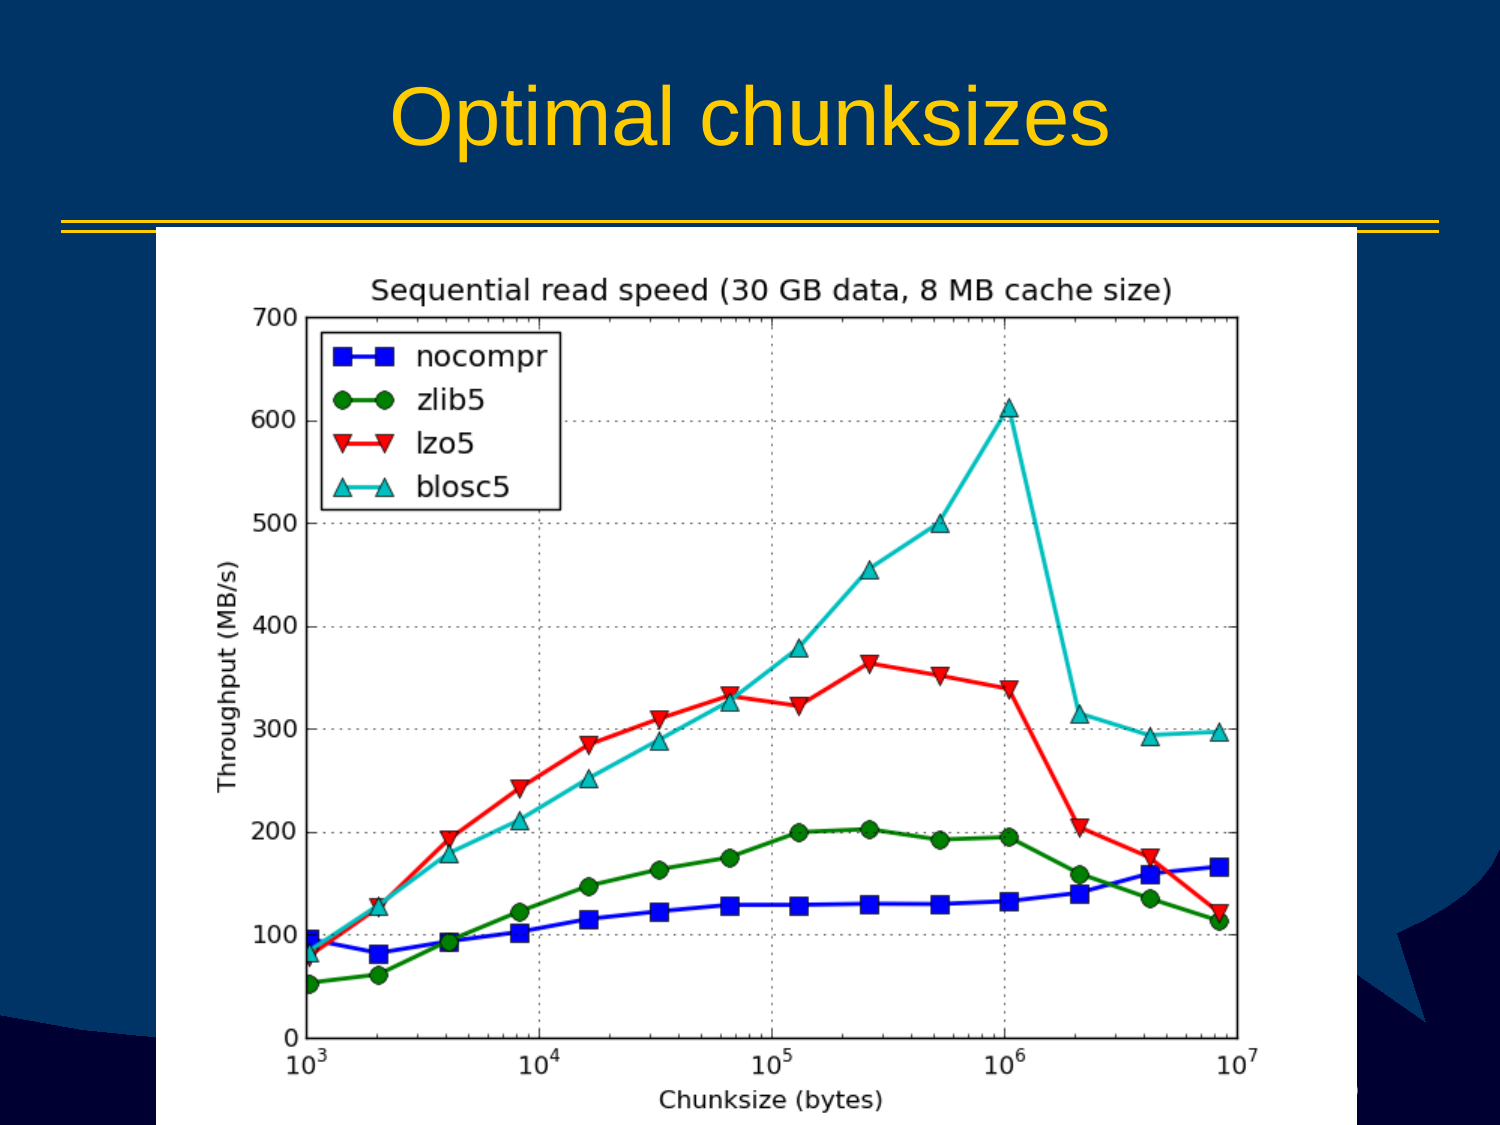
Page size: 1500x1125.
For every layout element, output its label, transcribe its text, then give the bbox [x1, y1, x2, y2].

title Optimal chunksizes [110, 37, 1392, 197]
picture [156, 227, 1357, 1125]
